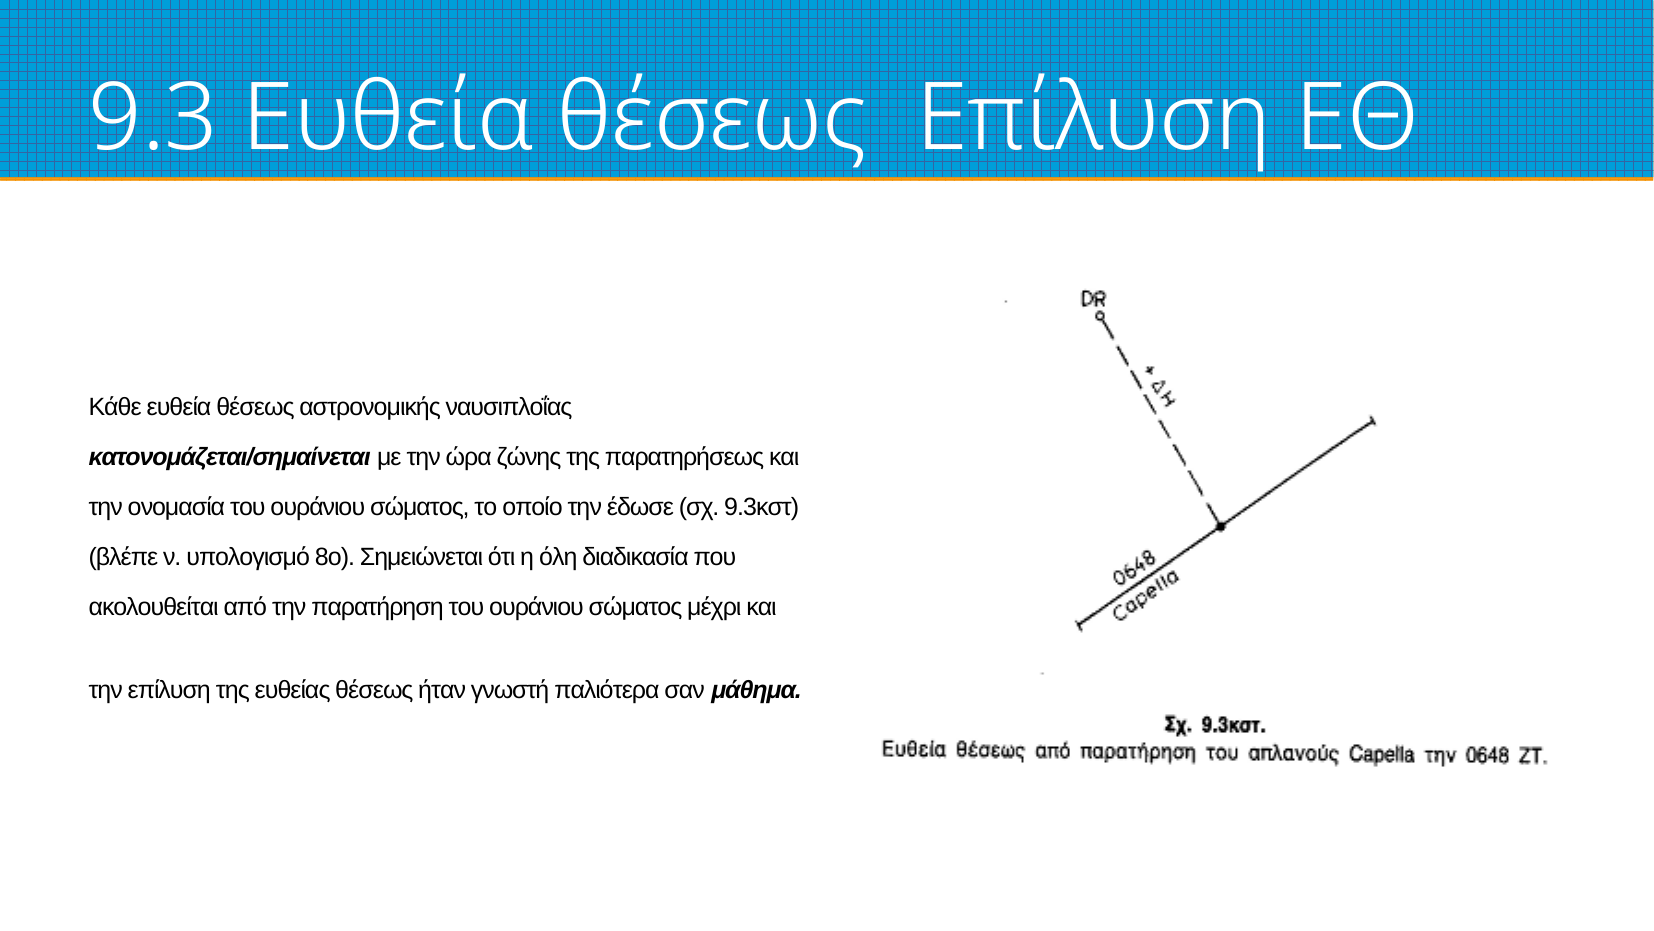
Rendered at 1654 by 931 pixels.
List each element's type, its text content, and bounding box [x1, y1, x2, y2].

picture [845, 257, 1566, 791]
list Κάθε ευθεία θέσεως αστρονομικής ναυσιπλοΐας κατονομάζεται/σημαίνεται με την ώρα ζώνης της παρατηρήσεως και την ονομασία του ουράνιου σώματος, το οποίο την έδωσε (σχ. 9.3κστ) (βλέπε ν. υπολογισμό 8ο). Σημειώνεται ότι η όλη διαδικασία που ακολουθείται από την παρατήρηση του ουράνιου σώματος μέχρι και την επίλυση της ευθείας θέσεως ήταν γνωστή παλιότερα σαν μάθημα. [88, 249, 809, 826]
title 9.3 Ευθεία θέσεως Επίλυση ΕΘ [88, 14, 1565, 178]
